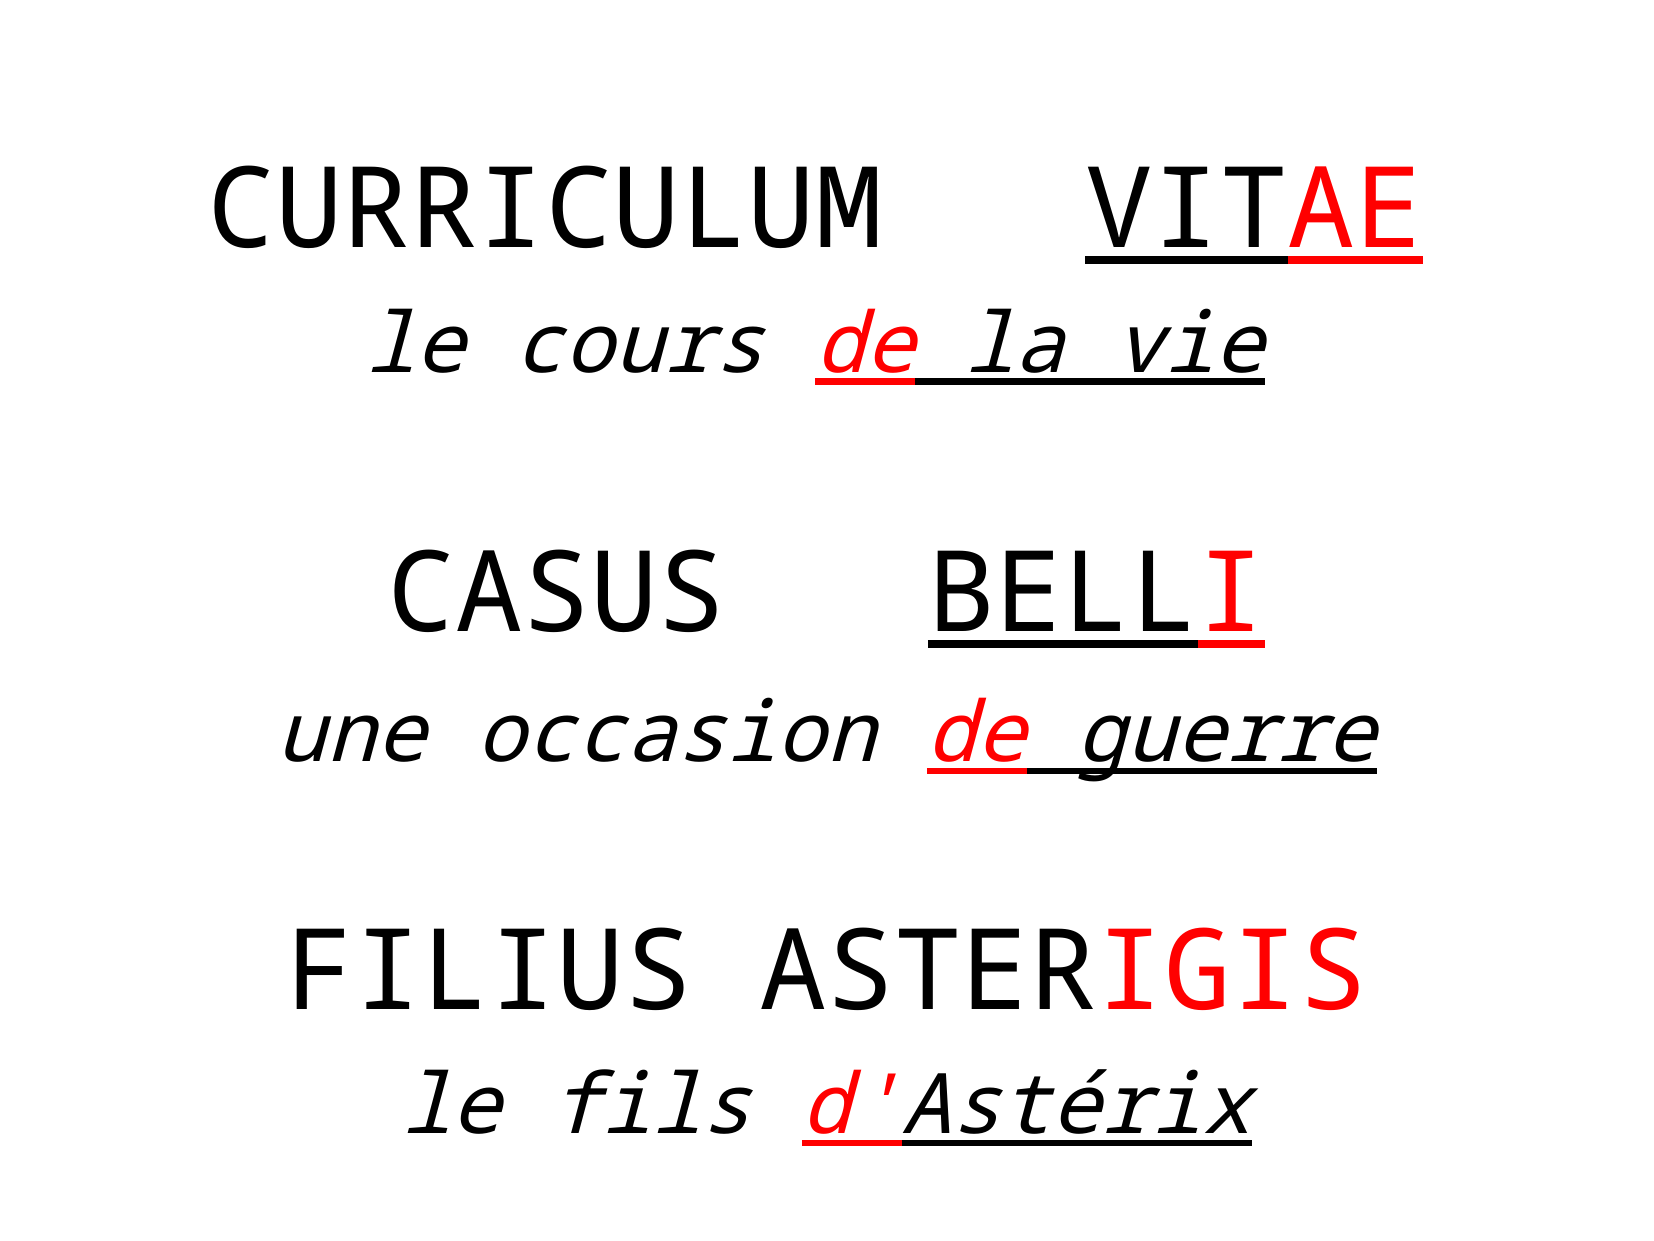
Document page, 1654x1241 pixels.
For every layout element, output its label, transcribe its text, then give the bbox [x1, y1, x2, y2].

title CASUS BELLI [82, 484, 1571, 625]
title le fils d'Astérix [82, 997, 1571, 1205]
title CURRICULUM VITAE [70, 100, 1560, 308]
title une occasion de guerre [82, 625, 1571, 834]
title le cours de la vie [70, 236, 1559, 444]
title FILIUS ASTERIGIS [82, 862, 1571, 997]
